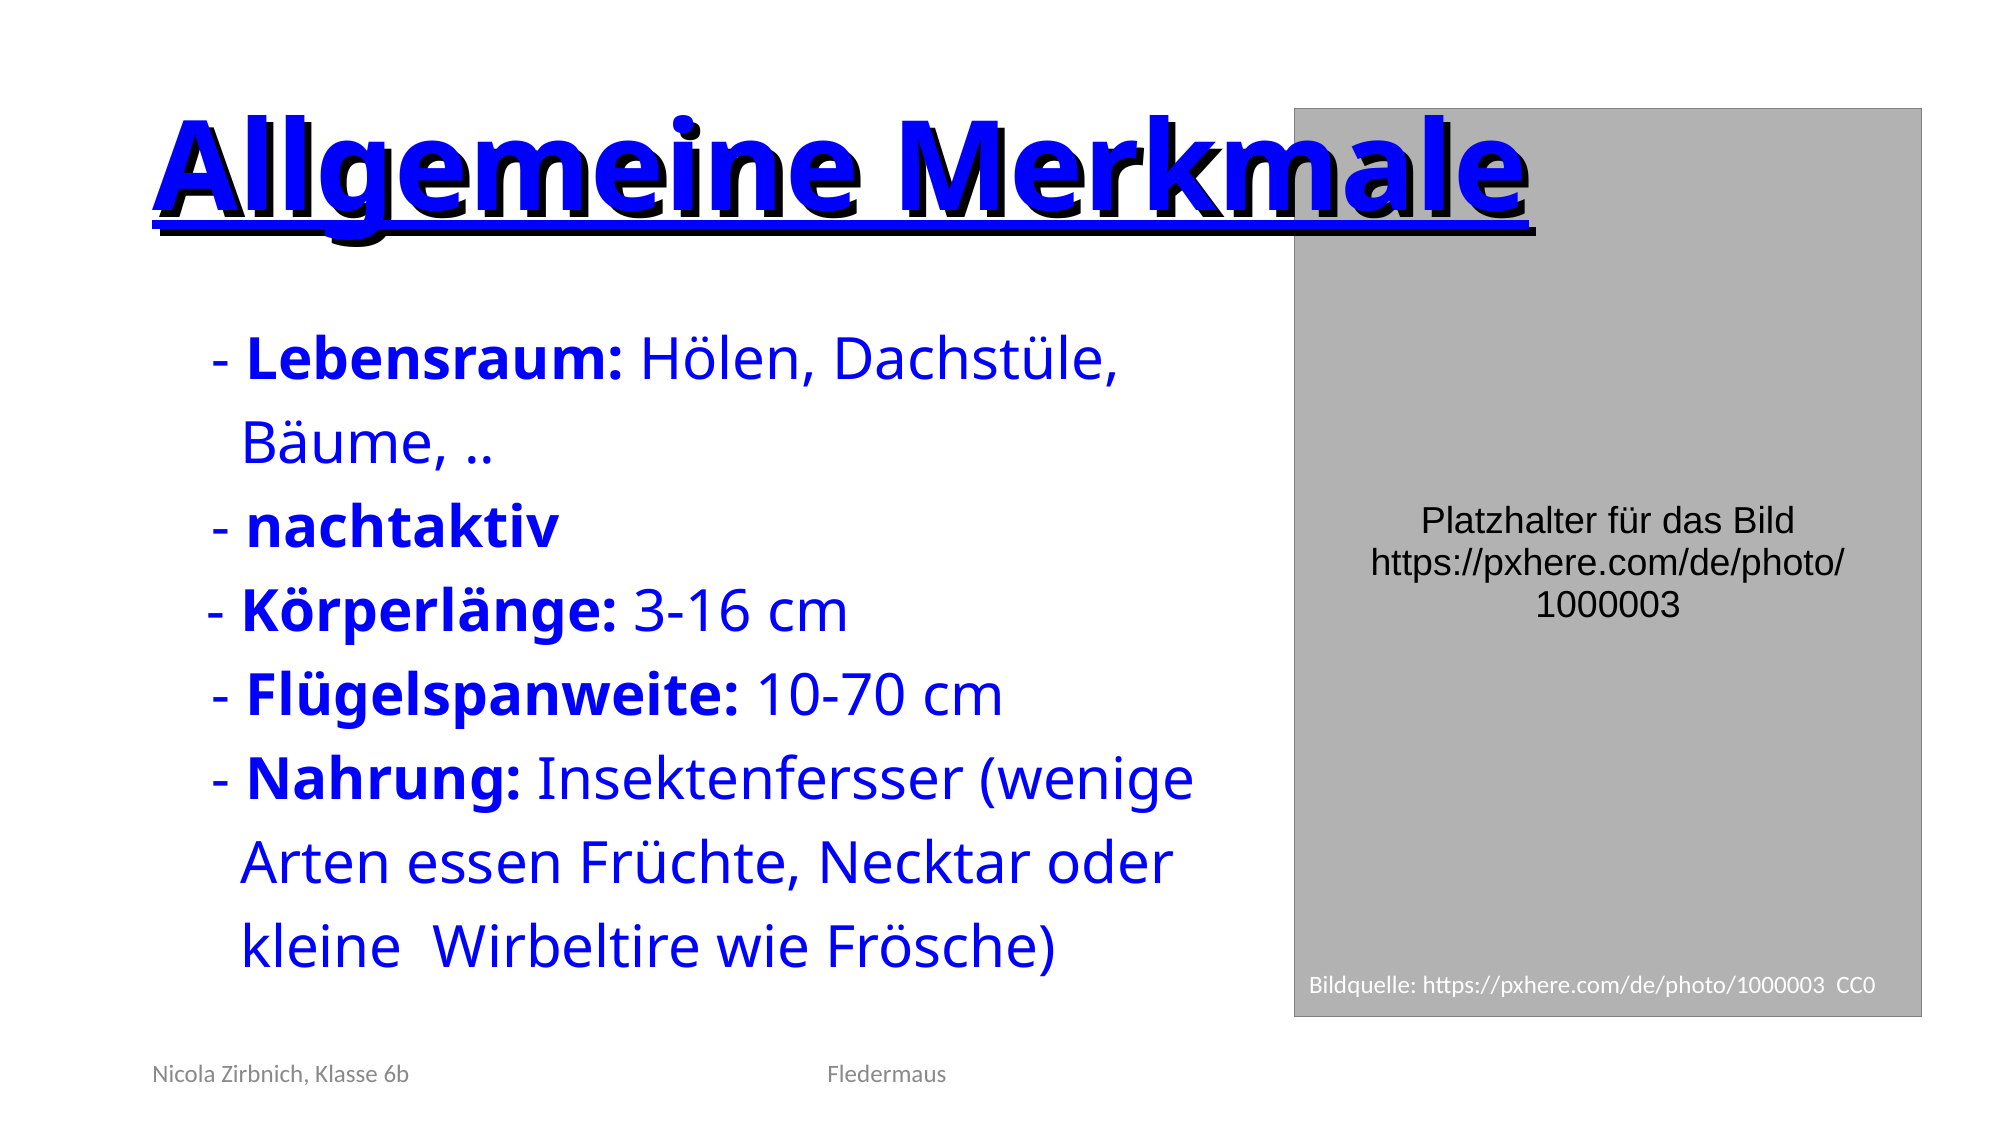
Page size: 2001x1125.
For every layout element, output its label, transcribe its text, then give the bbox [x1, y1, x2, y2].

list - Lebensraum: Hölen, Dachstüle, Bäume, .. - nachtaktiv - Körperlänge: 3-16 cm - Flügelspanweite: 10-70 cm - Nahrung: Insektenfersser (wenige Arten essen Früchte, Necktar oder kleine Wirbeltire wie Frösche) [137, 299, 1276, 1014]
text_box Platzhalter für das Bild https://pxhere.com/de/photo/ 1000003 [1294, 108, 1922, 1017]
title Allgemeine Merkmale [137, 59, 1863, 278]
text_box Nicola Zirbnich, Klasse 6b Fledermaus [137, 1042, 1313, 1103]
text_box Bildquelle: https://pxhere.com/de/photo/1000003 CC0 [1294, 961, 1902, 1006]
